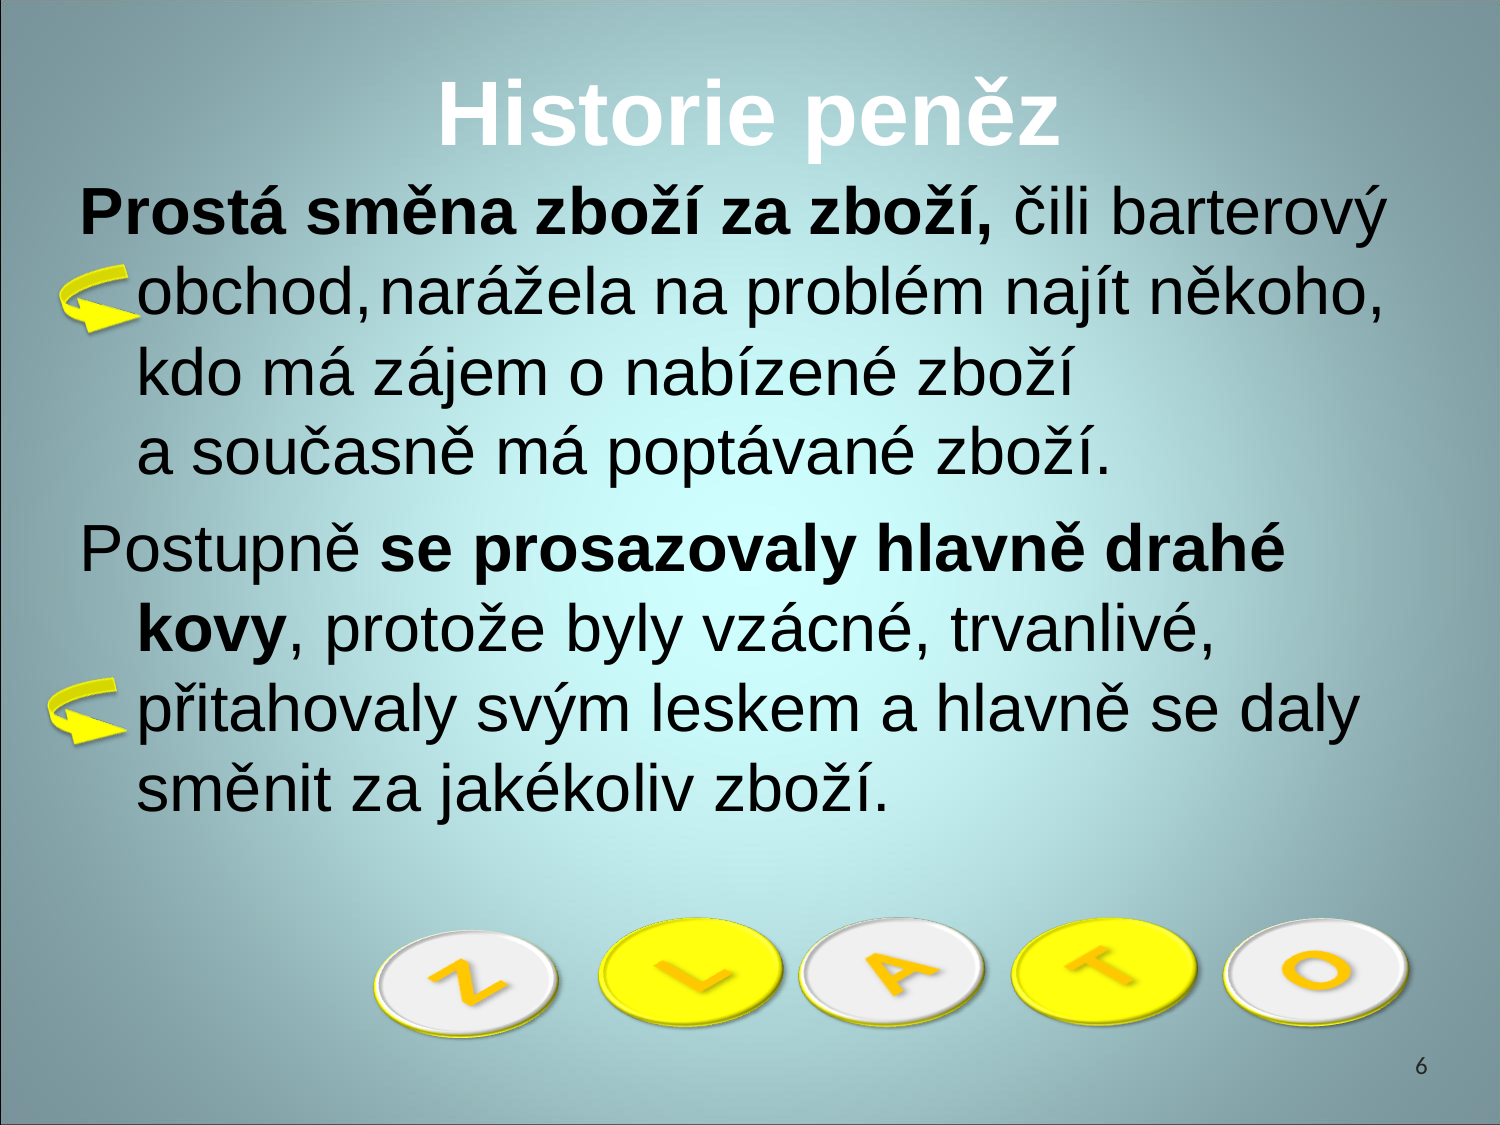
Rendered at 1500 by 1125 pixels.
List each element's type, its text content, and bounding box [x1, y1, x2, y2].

list Prostá směna zboží za zboží, čili barterový obchod, narážela na problém najít někoho, kdo má zájem o nabízené zboží a současně má poptávané zboží. Postupně se prosazovaly hlavně drahé kovy, protože byly vzácné, trvanlivé, přitahovaly svým leskem a hlavně se daly směnit za jakékoliv zboží. [64, 160, 1415, 1024]
title Historie peněz [75, 45, 1426, 173]
picture [0, 0, 1500, 1125]
text_box <číslo> [1092, 1058, 1443, 1095]
